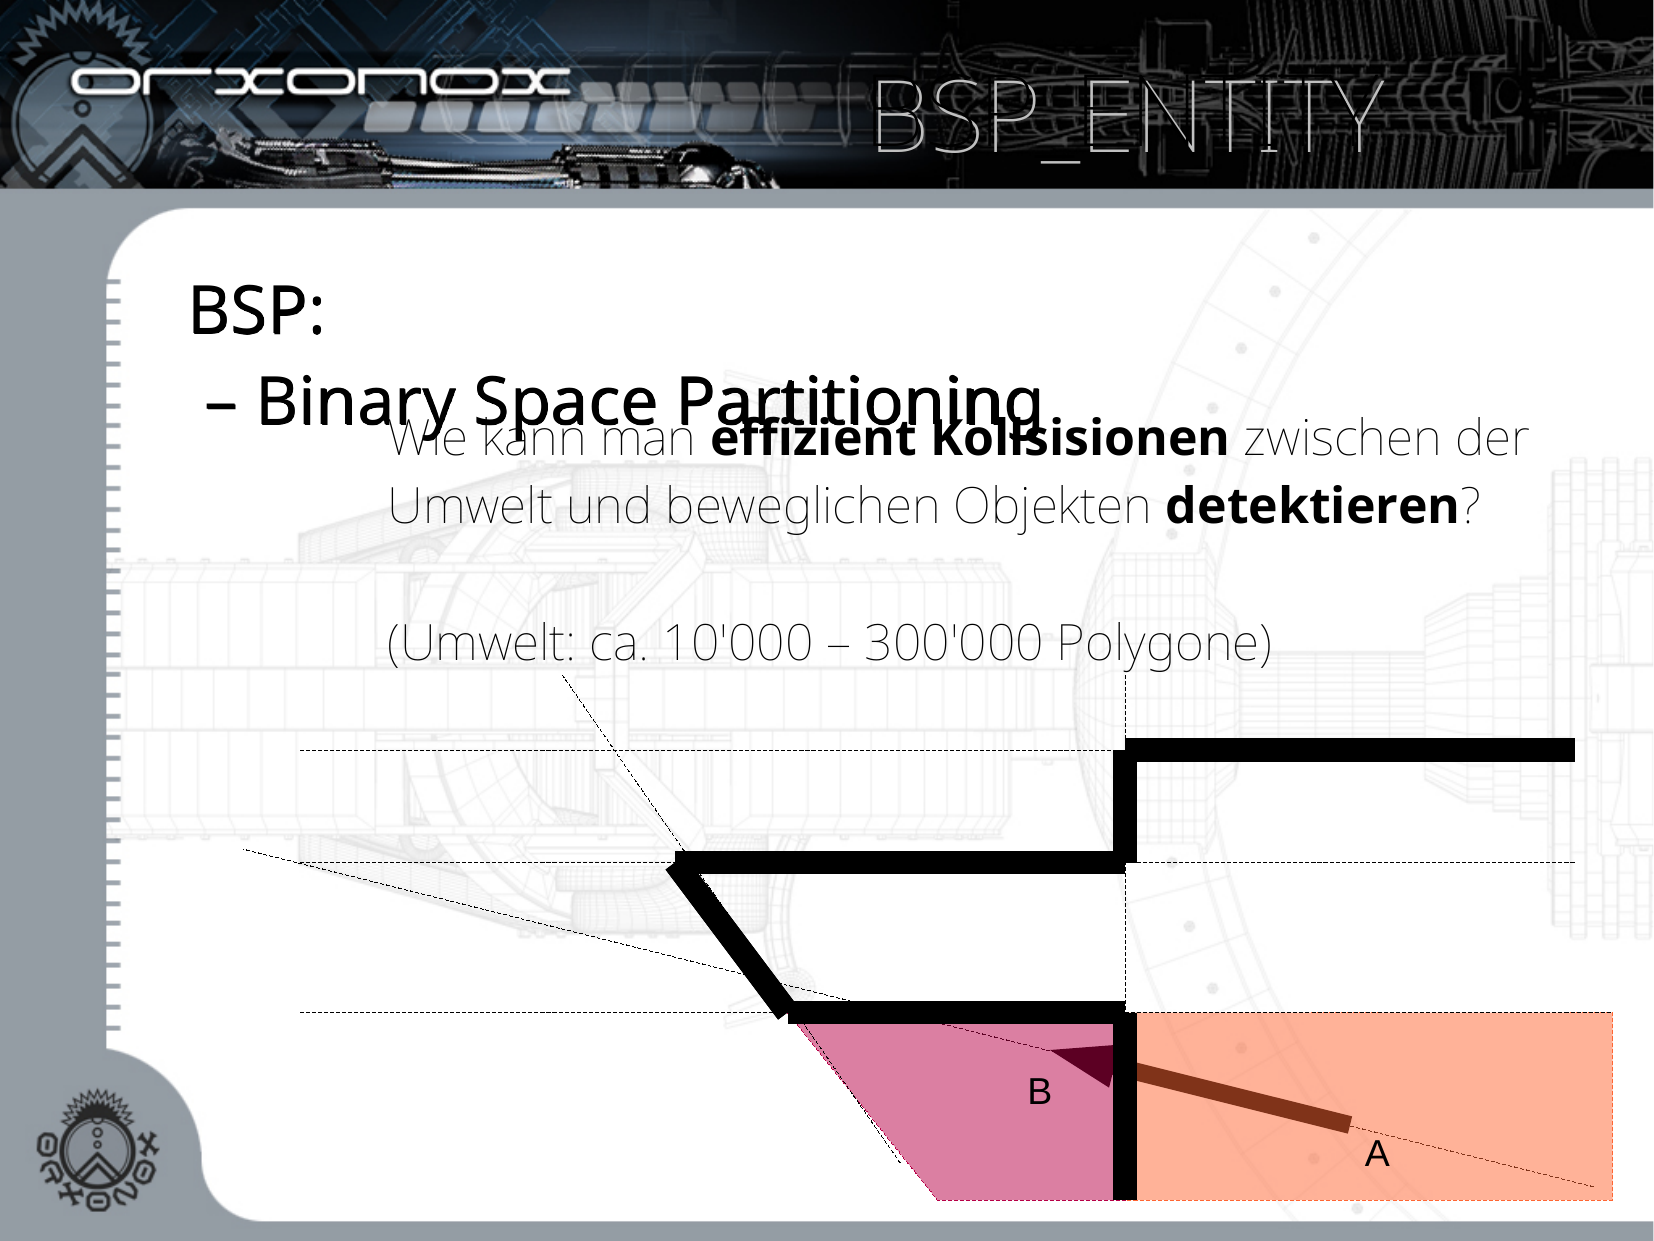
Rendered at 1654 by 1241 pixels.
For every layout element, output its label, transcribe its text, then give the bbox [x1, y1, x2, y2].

text_box Wie kann man effizient Kollsisionen zwischen der Umwelt und beweglichen Objekten detektieren? (Umwelt: ca. 10'000 – 300'000 Polygone) [337, 394, 1613, 667]
text_box BSP_ENTITY [813, 32, 1389, 172]
text_box [1137, 1013, 1613, 1200]
text_box A [1350, 1125, 1463, 1187]
picture [0, 0, 1654, 1241]
text_box BSP: – Binary Space Partitioning [187, 262, 1538, 430]
text_box [796, 1024, 1126, 1201]
text_box B [1012, 1063, 1088, 1126]
